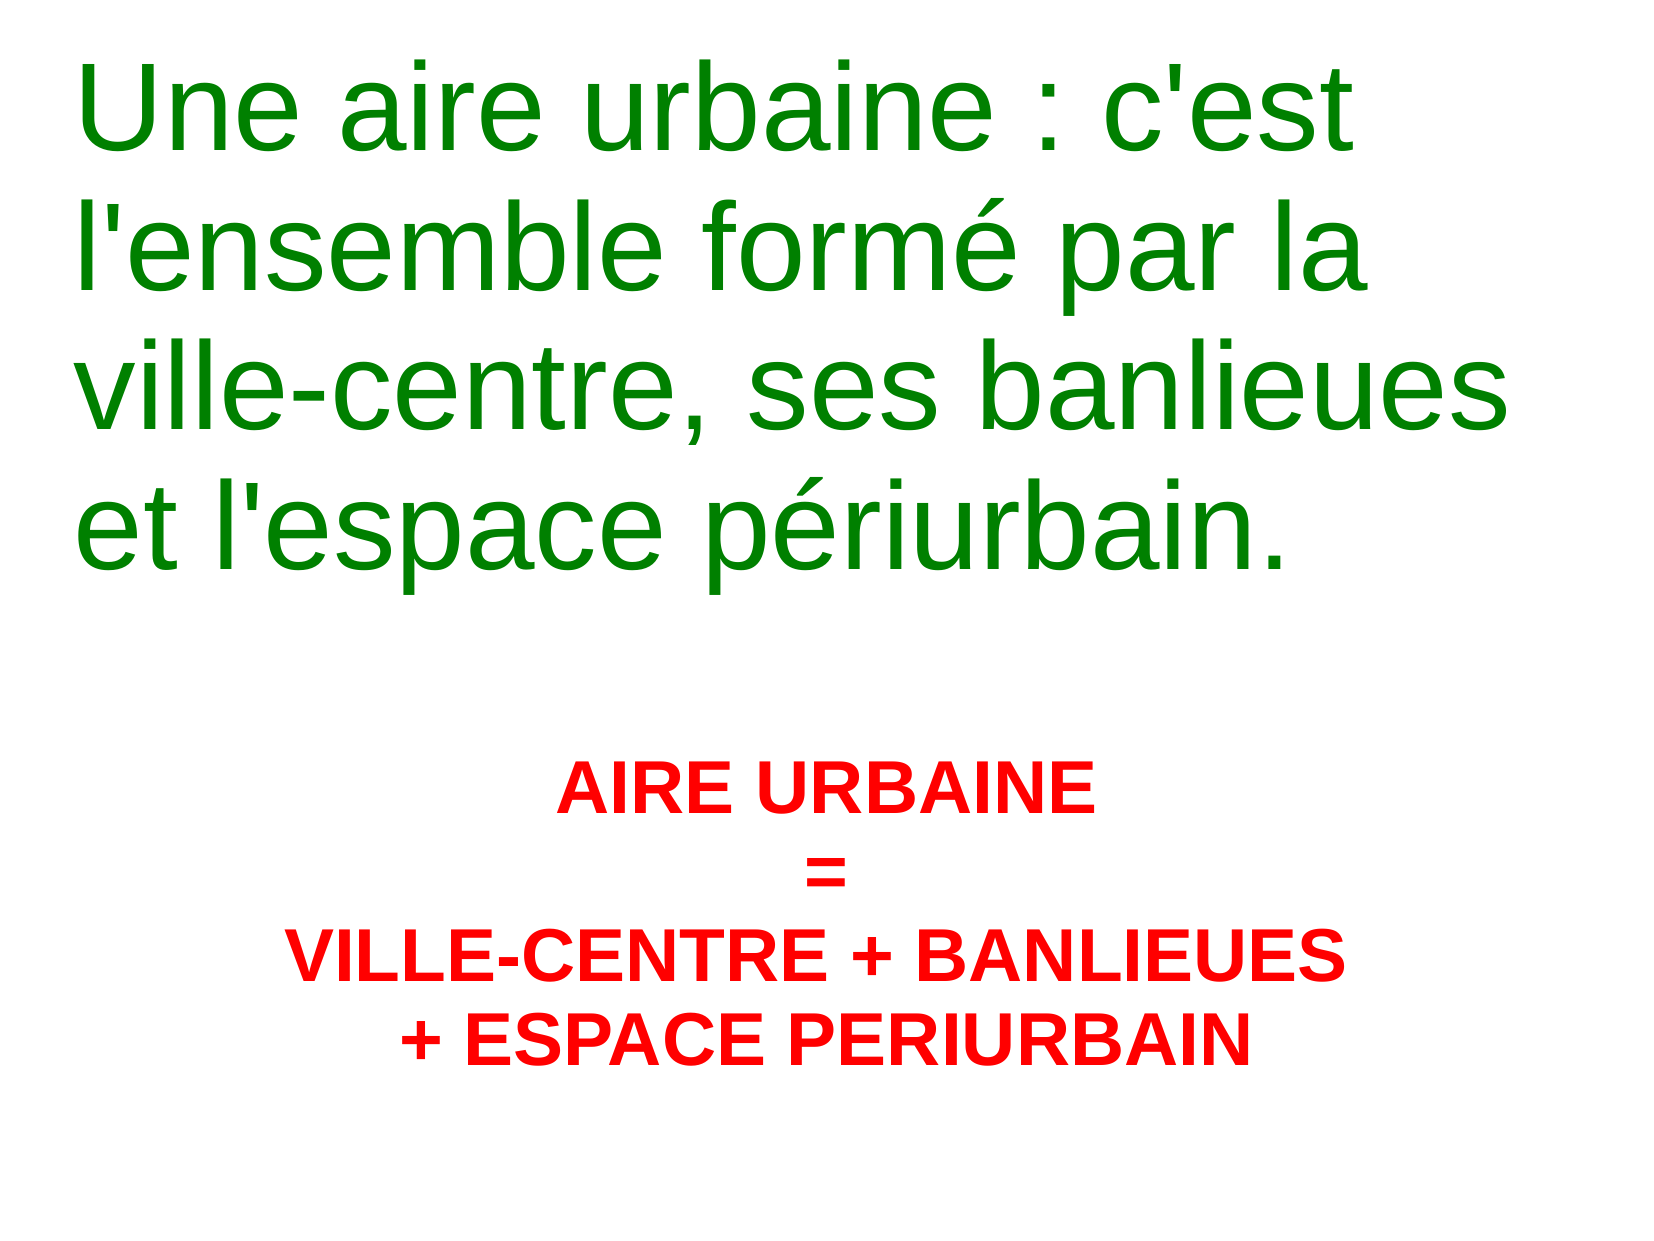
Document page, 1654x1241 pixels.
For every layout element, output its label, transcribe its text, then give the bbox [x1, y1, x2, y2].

text_box AIRE URBAINE = VILLE-CENTRE + BANLIEUES + ESPACE PERIURBAIN [0, 738, 1654, 1148]
text_box Une aire urbaine : c'est l'ensemble formé par la ville-centre, ses banlieues et l'espace périurbain. [59, 29, 1595, 604]
